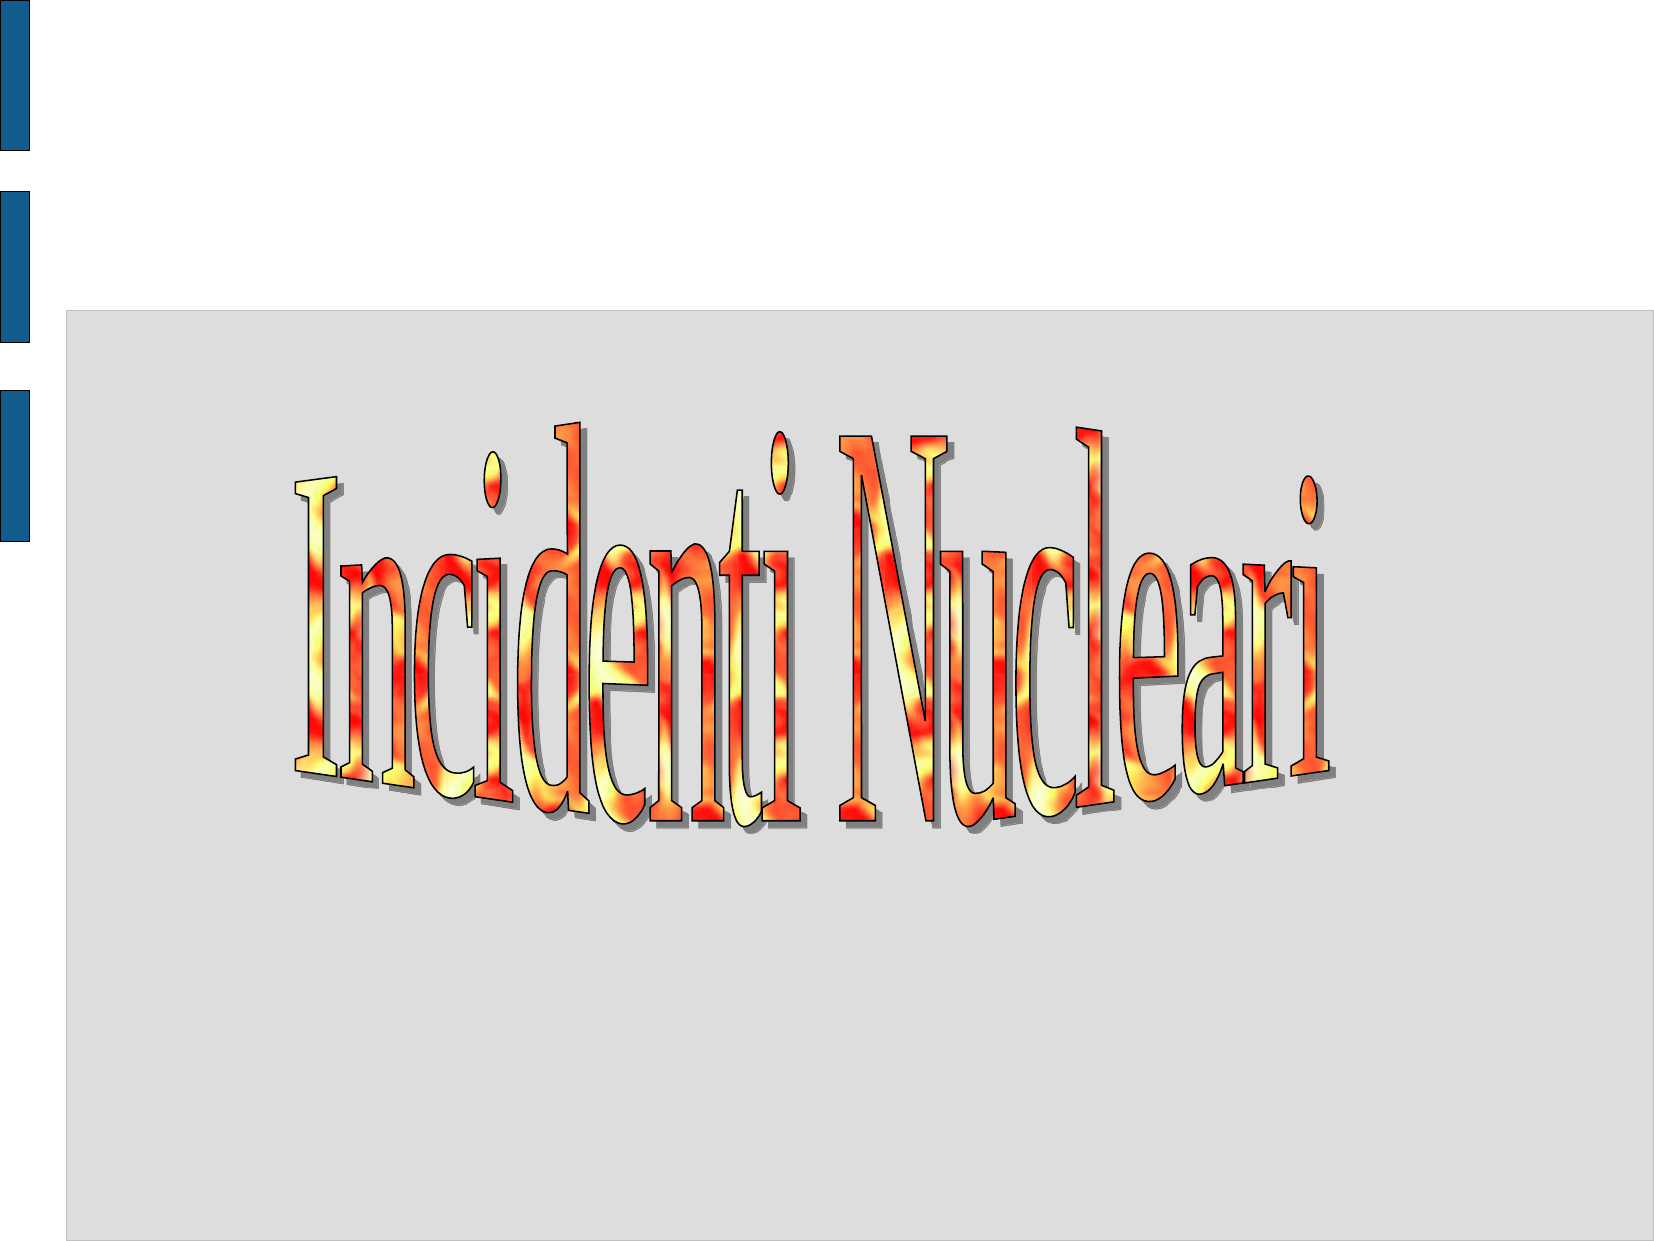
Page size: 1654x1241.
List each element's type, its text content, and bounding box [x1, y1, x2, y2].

text_box Incidenti Nucleari [650, 543, 724, 821]
text_box Incidenti Nucleari [1119, 553, 1178, 802]
text_box Incidenti Nucleari [940, 551, 1016, 827]
text_box Incidenti Nucleari [1015, 547, 1076, 817]
text_box Incidenti Nucleari [414, 554, 474, 799]
text_box Incidenti Nucleari [1076, 427, 1114, 808]
text_box Incidenti Nucleari [1182, 557, 1292, 795]
text_box Incidenti Nucleari [340, 557, 414, 788]
text_box Incidenti Nucleari [517, 422, 589, 814]
text_box Incidenti Nucleari [719, 490, 801, 827]
text_box Incidenti Nucleari [1291, 566, 1329, 776]
text_box Incidenti Nucleari [475, 558, 513, 803]
text_box Incidenti Nucleari [839, 436, 947, 821]
text_box Incidenti Nucleari [589, 545, 648, 824]
text_box Incidenti Nucleari [771, 431, 789, 495]
text_box Incidenti Nucleari [295, 476, 337, 777]
text_box Incidenti Nucleari [484, 451, 501, 508]
text_box Incidenti Nucleari [1300, 476, 1318, 524]
